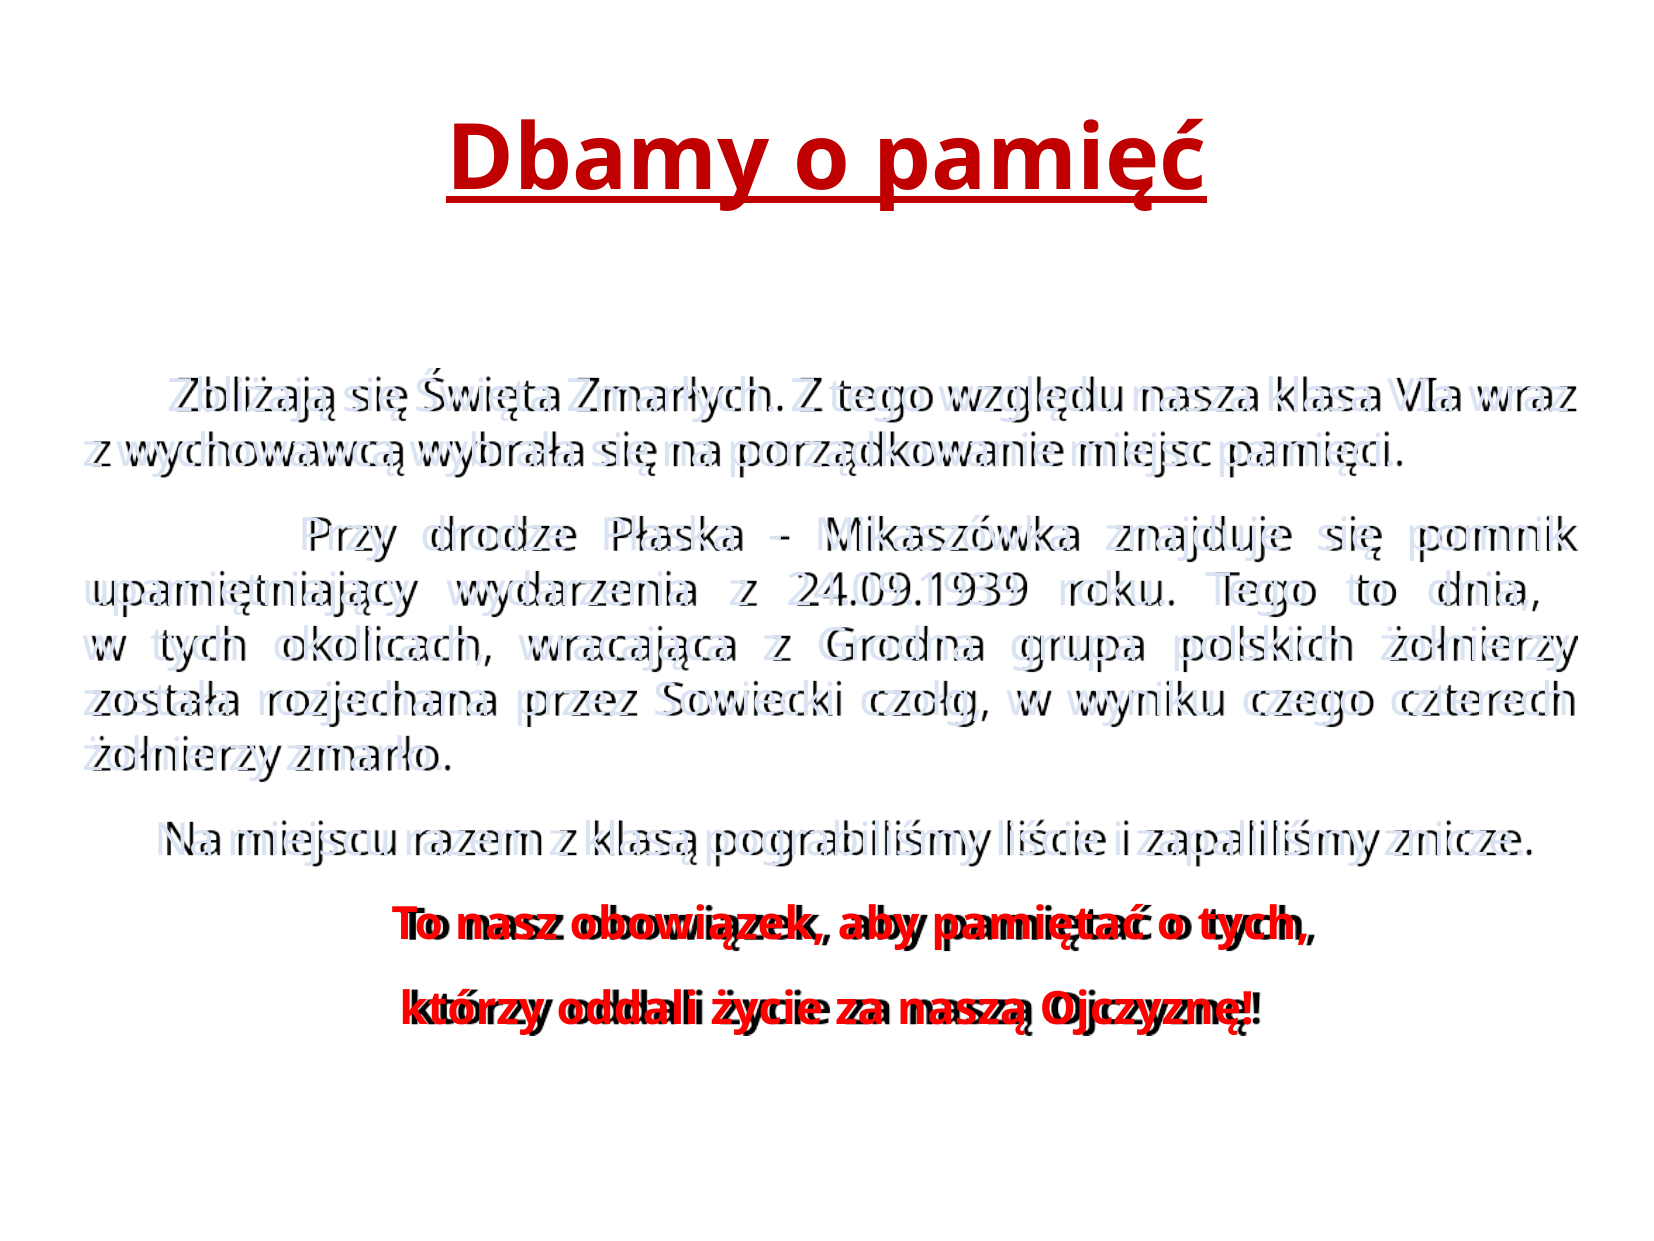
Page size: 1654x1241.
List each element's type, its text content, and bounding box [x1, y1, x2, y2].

title Dbamy o pamięć [82, 97, 1571, 209]
subtitle Zbliżają się Święta Zmarłych. Z tego względu nasza klasa VIa wraz z wychowawcą wybrała się na porządkowanie miejsc pamięci. Przy drodze Płaska - Mikaszówka znajduje się pomnik upamiętniający wydarzenia z 24.09.1939 roku. Tego to dnia, w tych okolicach, wracająca z Grodna grupa polskich żołnierzy została rozjechana przez Sowiecki czołg, w wyniku czego czterech żołnierzy zmarło. Na miejscu razem z klasą pograbiliśmy liście i zapaliliśmy znicze. To nasz obowiązek, aby pamiętać o tych, którzy oddali życie za naszą Ojczyznę! [82, 307, 1571, 1092]
